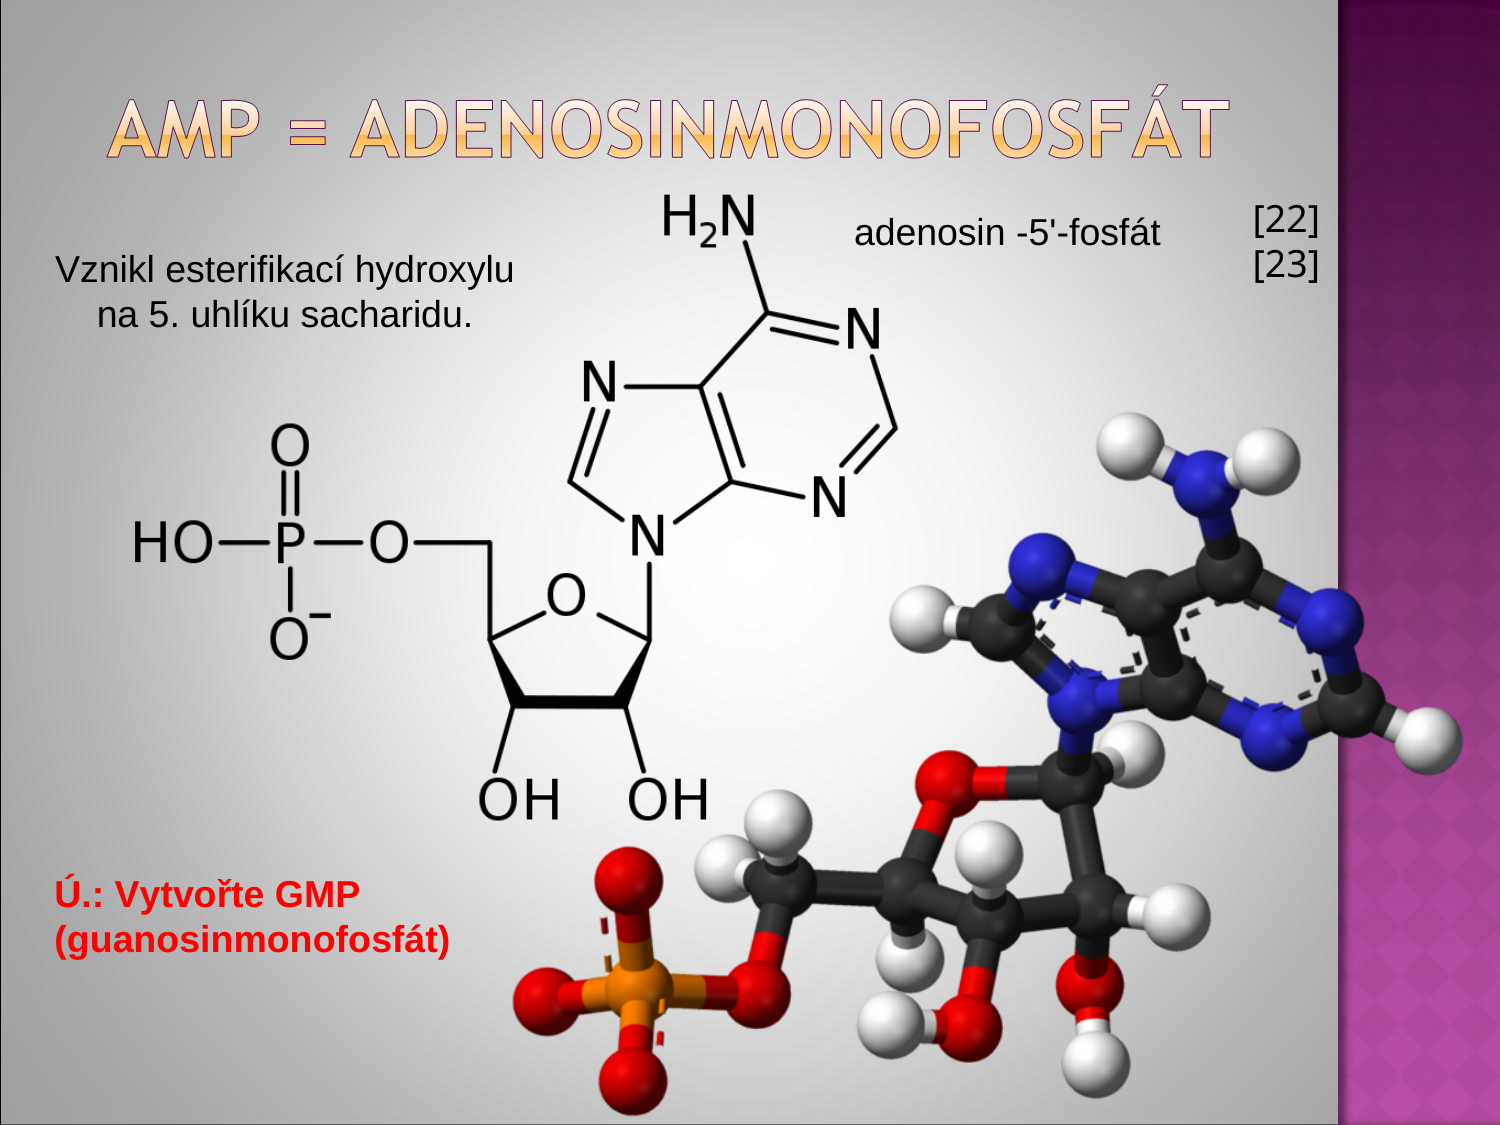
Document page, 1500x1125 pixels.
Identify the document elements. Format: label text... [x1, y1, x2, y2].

text_box [22] [23] [1237, 187, 1336, 338]
picture [0, 0, 1500, 1125]
text_box Vznikl esterifikací hydroxylu na 5. uhlíku sacharidu. [40, 237, 530, 343]
text_box adenosin -5'-fosfát [839, 199, 1176, 261]
text_box [59, 52, 1279, 177]
text_box Ú.: Vytvořte GMP (guanosinmonofosfát) [39, 862, 466, 968]
text_box [112, 187, 913, 847]
